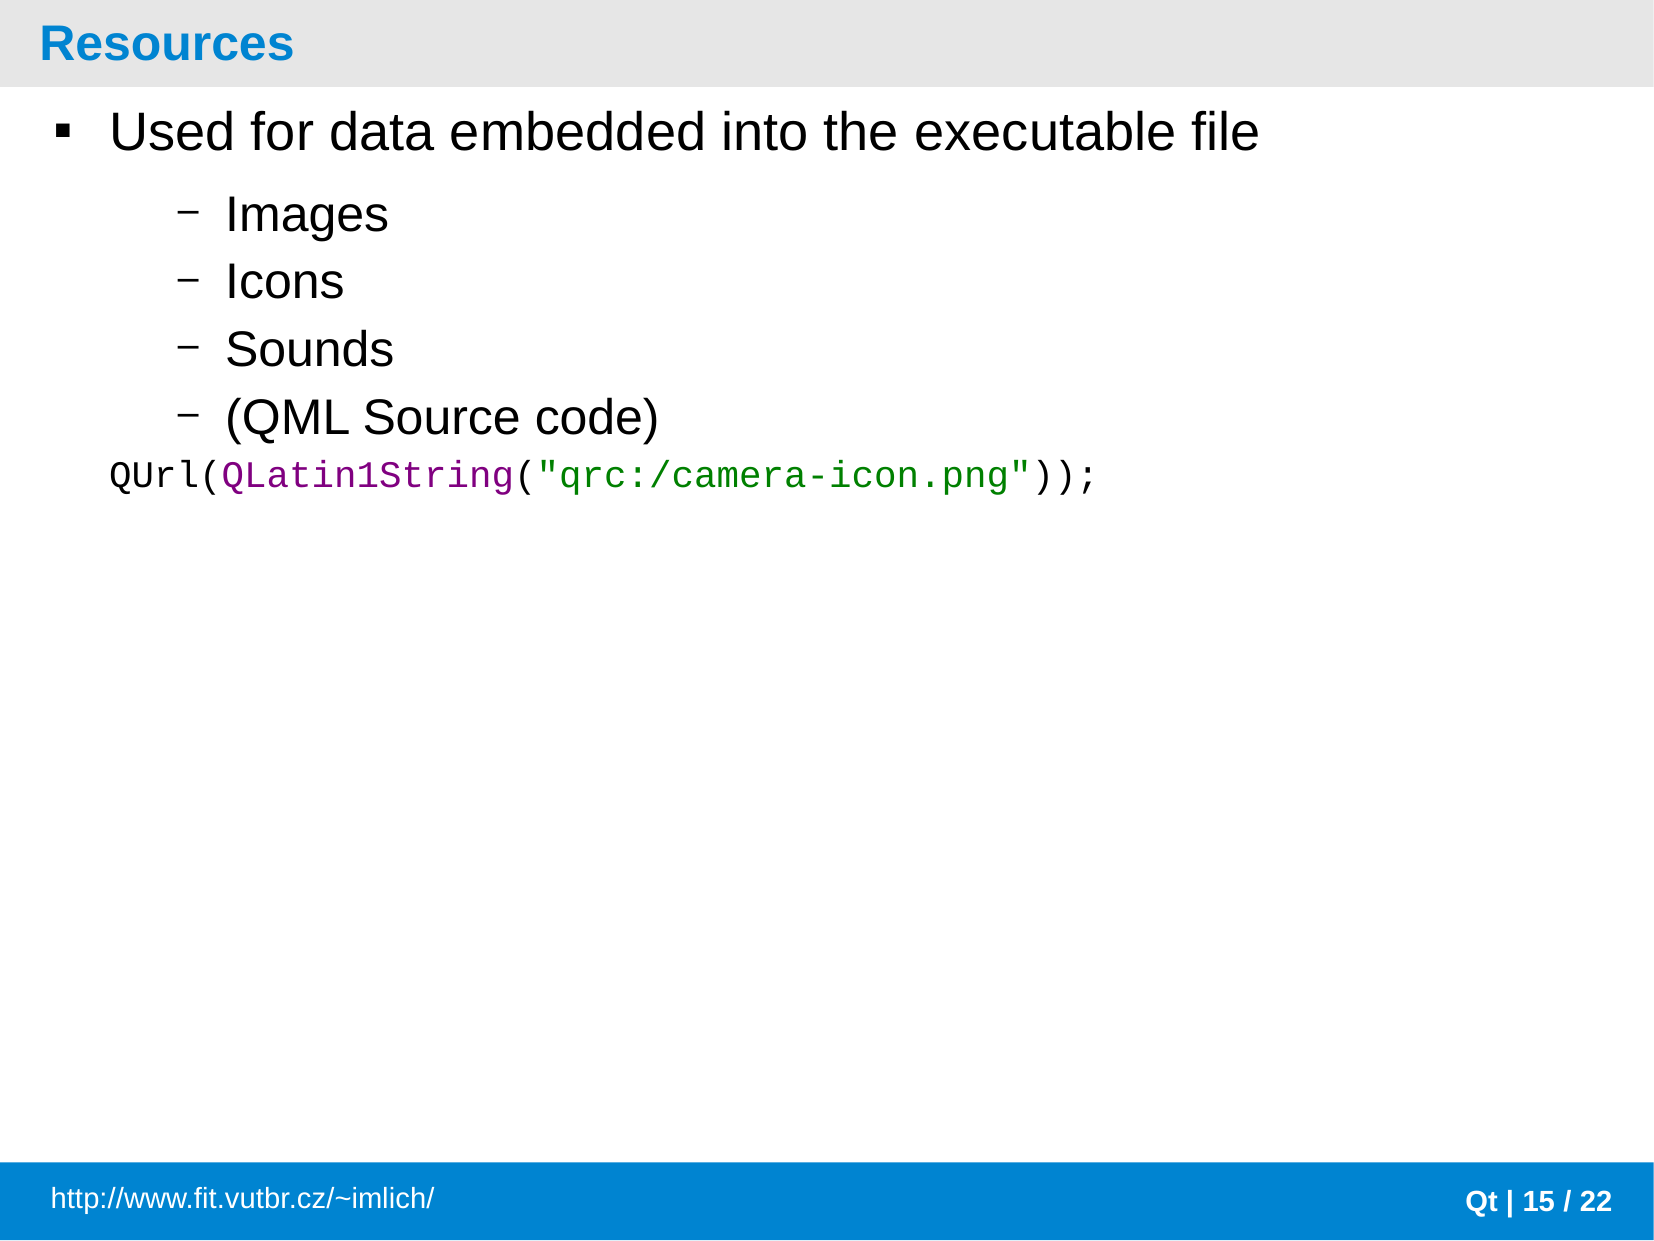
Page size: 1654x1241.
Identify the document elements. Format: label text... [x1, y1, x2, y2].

title Resources [39, 5, 1615, 81]
list Used for data embedded into the executable file Images Icons Sounds (QML Source code) QUrl(QLatin1String("qrc:/camera-icon.png")); [38, 101, 1616, 1126]
